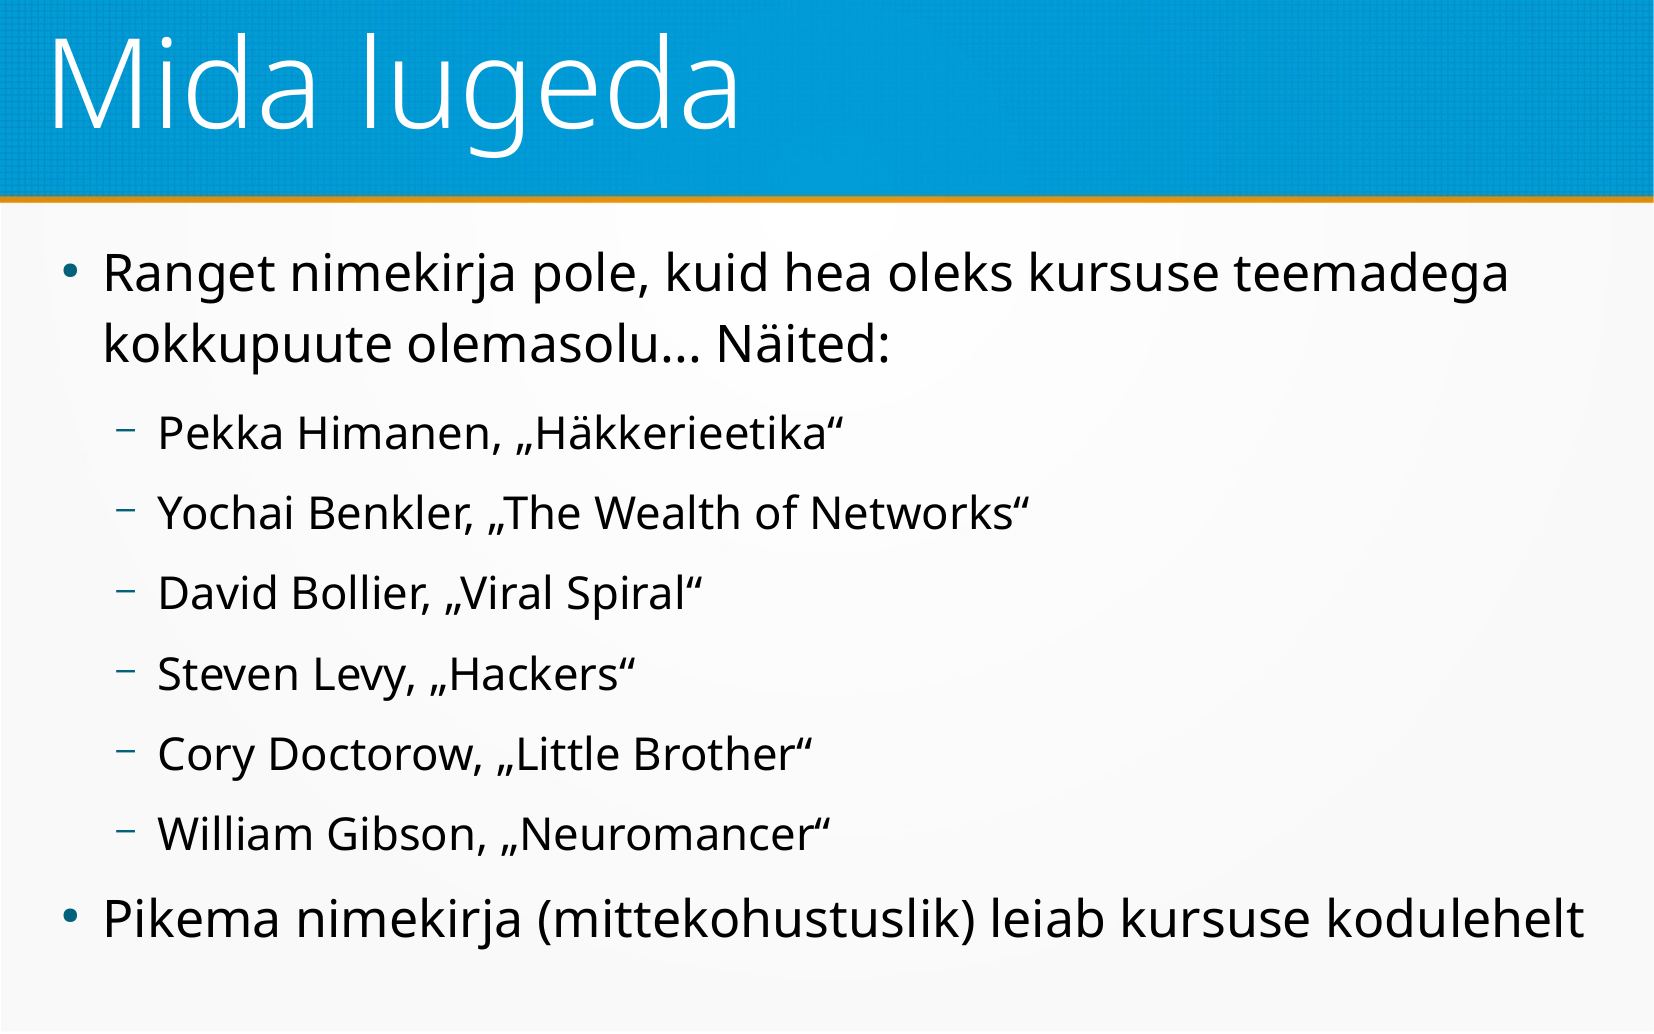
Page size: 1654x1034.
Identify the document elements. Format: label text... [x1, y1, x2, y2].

list Ranget nimekirja pole, kuid hea oleks kursuse teemadega kokkupuute olemasolu... Näited: Pekka Himanen, „Häkkerieetika“ Yochai Benkler, „The Wealth of Networks“ David Bollier, „Viral Spiral“ Steven Levy, „Hackers“ Cory Doctorow, „Little Brother“ William Gibson, „Neuromancer“ Pikema nimekirja (mittekohustuslik) leiab kursuse kodulehelt [47, 236, 1607, 1002]
title Mida lugeda [43, 0, 1619, 166]
picture [0, 195, 1654, 1034]
